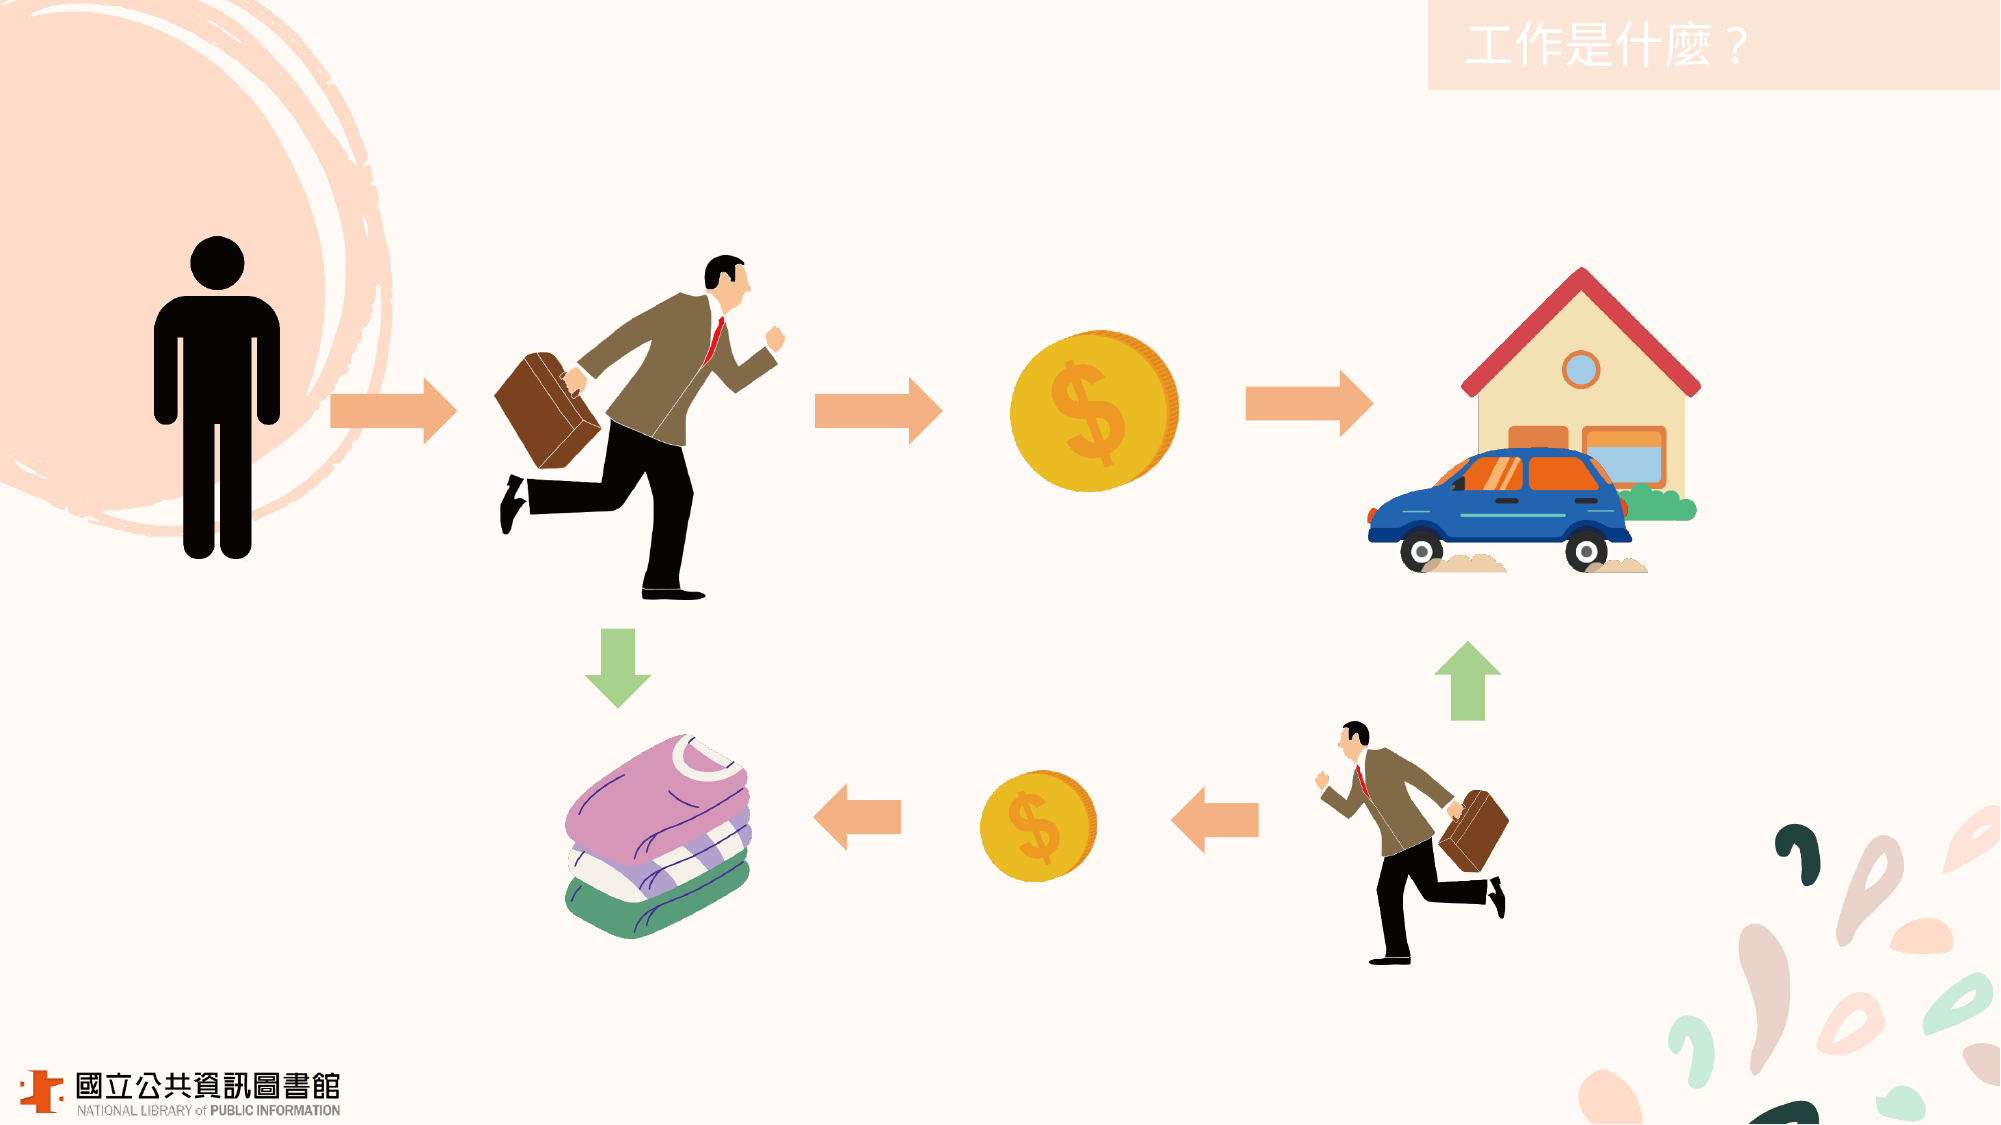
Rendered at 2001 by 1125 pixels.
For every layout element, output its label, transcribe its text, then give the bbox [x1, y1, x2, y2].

text_box [330, 377, 458, 445]
text_box [815, 377, 943, 445]
text_box [1245, 369, 1374, 438]
text_box [584, 628, 652, 709]
text_box 工作是什麼? [1449, 0, 2000, 82]
picture [0, 0, 2000, 1125]
text_box [1428, 0, 2000, 90]
text_box [1170, 786, 1259, 854]
text_box [1433, 640, 1502, 721]
text_box [813, 783, 901, 852]
